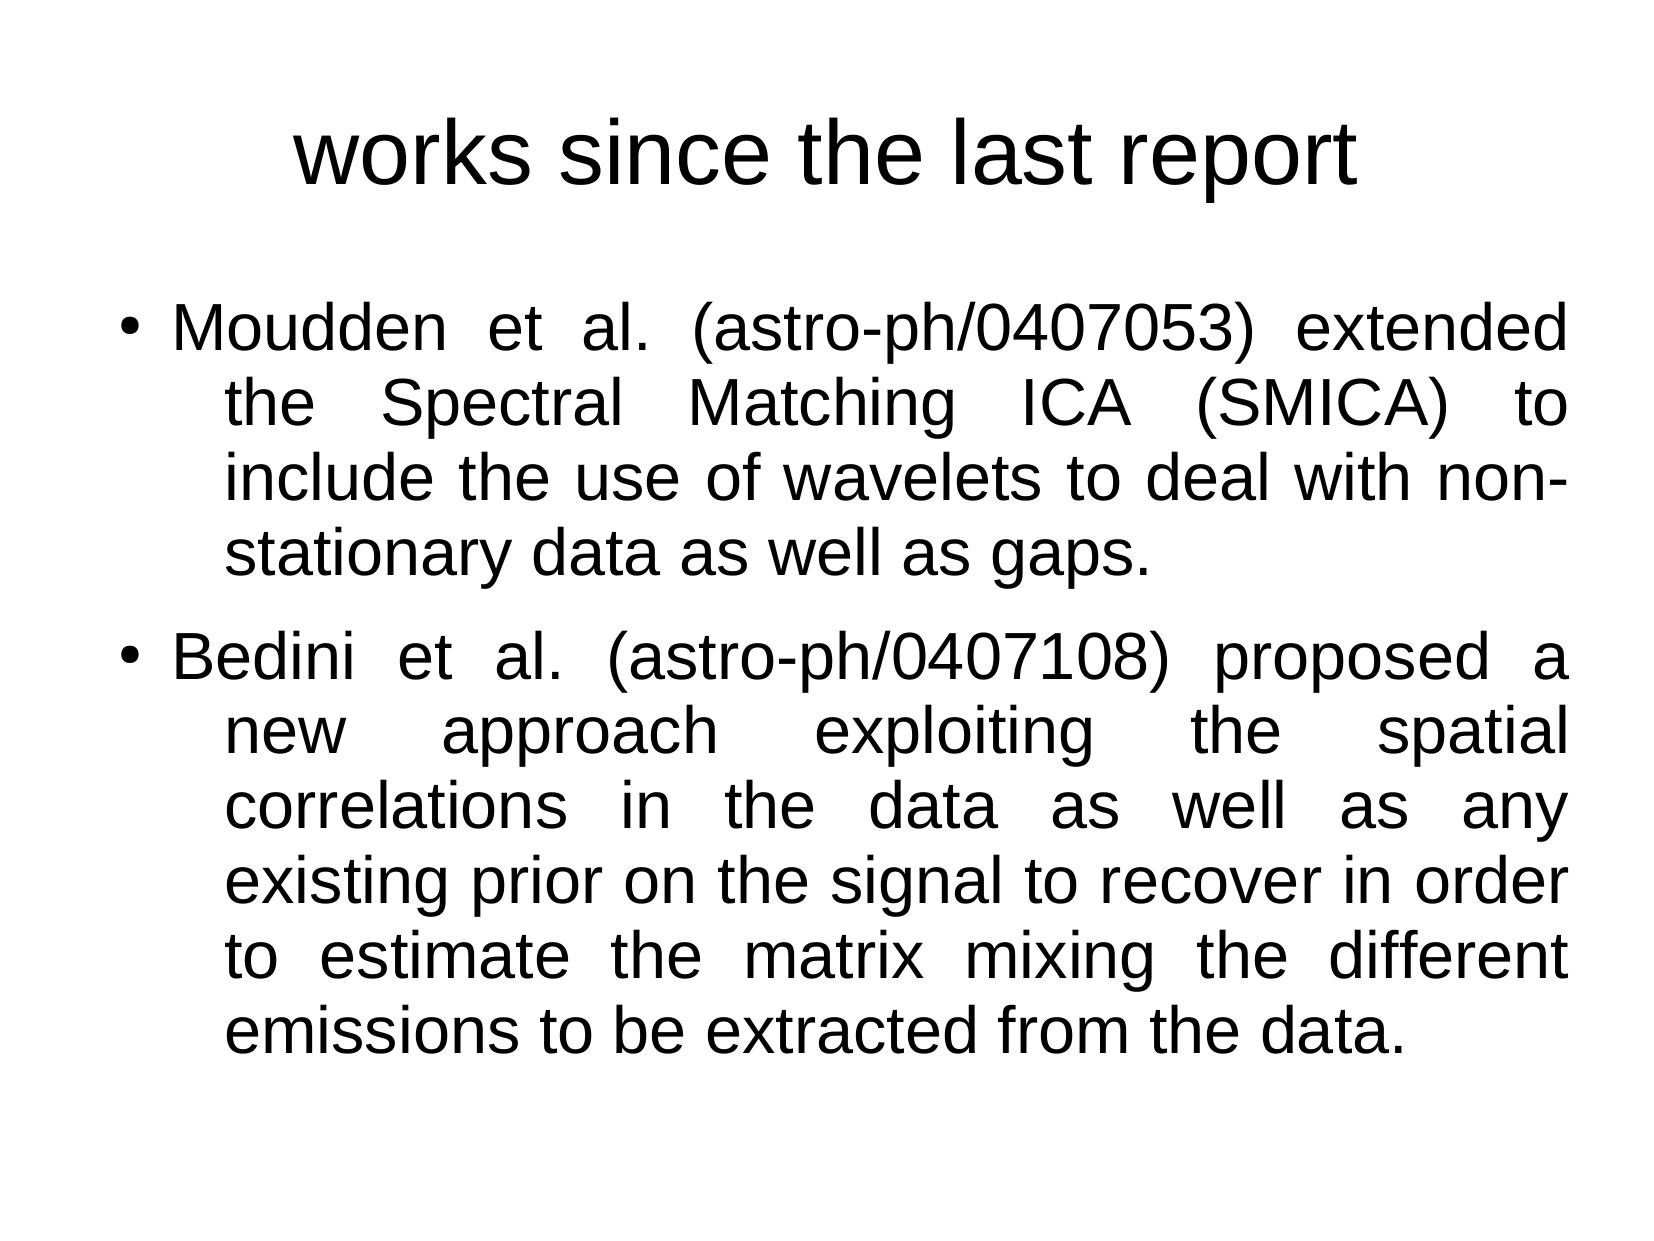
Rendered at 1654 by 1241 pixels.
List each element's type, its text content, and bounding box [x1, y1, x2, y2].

title works since the last report [82, 49, 1571, 257]
list Moudden et al. (astro-ph/0407053) extended the Spectral Matching ICA (SMICA) to include the use of wavelets to deal with non-stationary data as well as gaps. Bedini et al. (astro-ph/0407108) proposed a new approach exploiting the spatial correlations in the data as well as any existing prior on the signal to recover in order to estimate the matrix mixing the different emissions to be extracted from the data. [82, 290, 1571, 1109]
